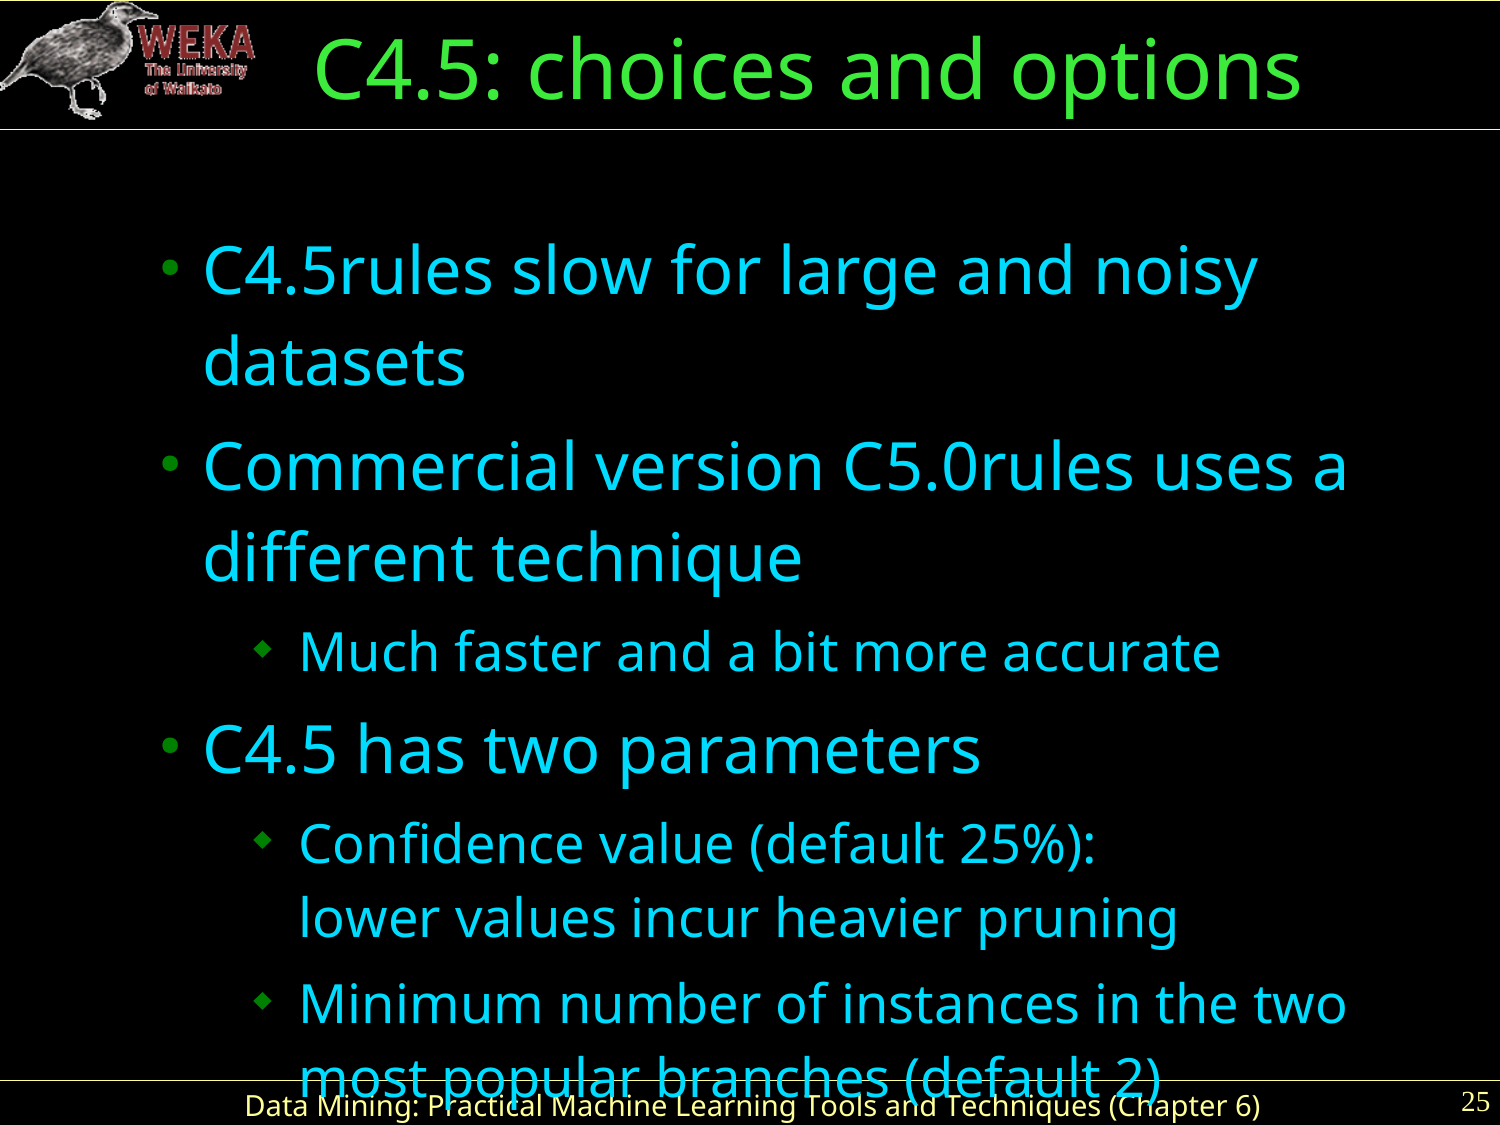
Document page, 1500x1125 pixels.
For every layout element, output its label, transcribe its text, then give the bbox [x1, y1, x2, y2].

picture [0, 1, 266, 129]
list C4.5rules slow for large and noisy datasets Commercial version C5.0rules uses a different technique Much faster and a bit more accurate C4.5 has two parameters Confidence value (default 25%): lower values incur heavier pruning Minimum number of instances in the two most popular branches (default 2) [144, 216, 1383, 899]
title C4.5: choices and options [297, 0, 1500, 148]
